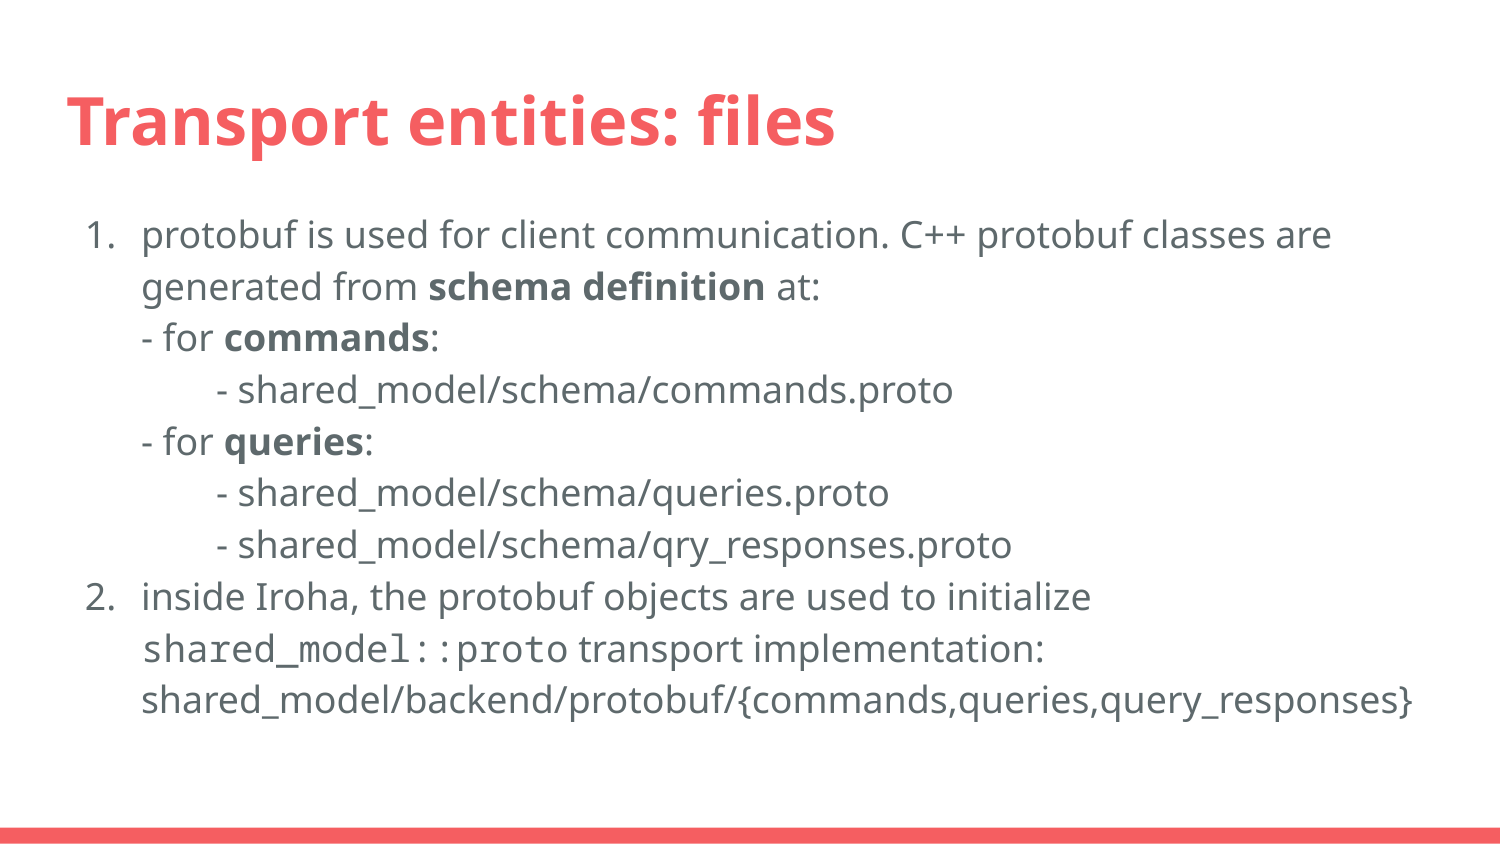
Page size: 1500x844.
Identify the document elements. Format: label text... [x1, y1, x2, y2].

title Transport entities: files [51, 64, 1449, 167]
list protobuf is used for client communication. C++ protobuf classes are generated from schema definition at: - for commands: - shared_model/schema/commands.proto - for queries: - shared_model/schema/queries.proto - shared_model/schema/qry_responses.proto inside Iroha, the protobuf objects are used to initialize shared_model::proto transport implementation: shared_model/backend/protobuf/{commands,queries,query_responses} [51, 189, 1449, 750]
